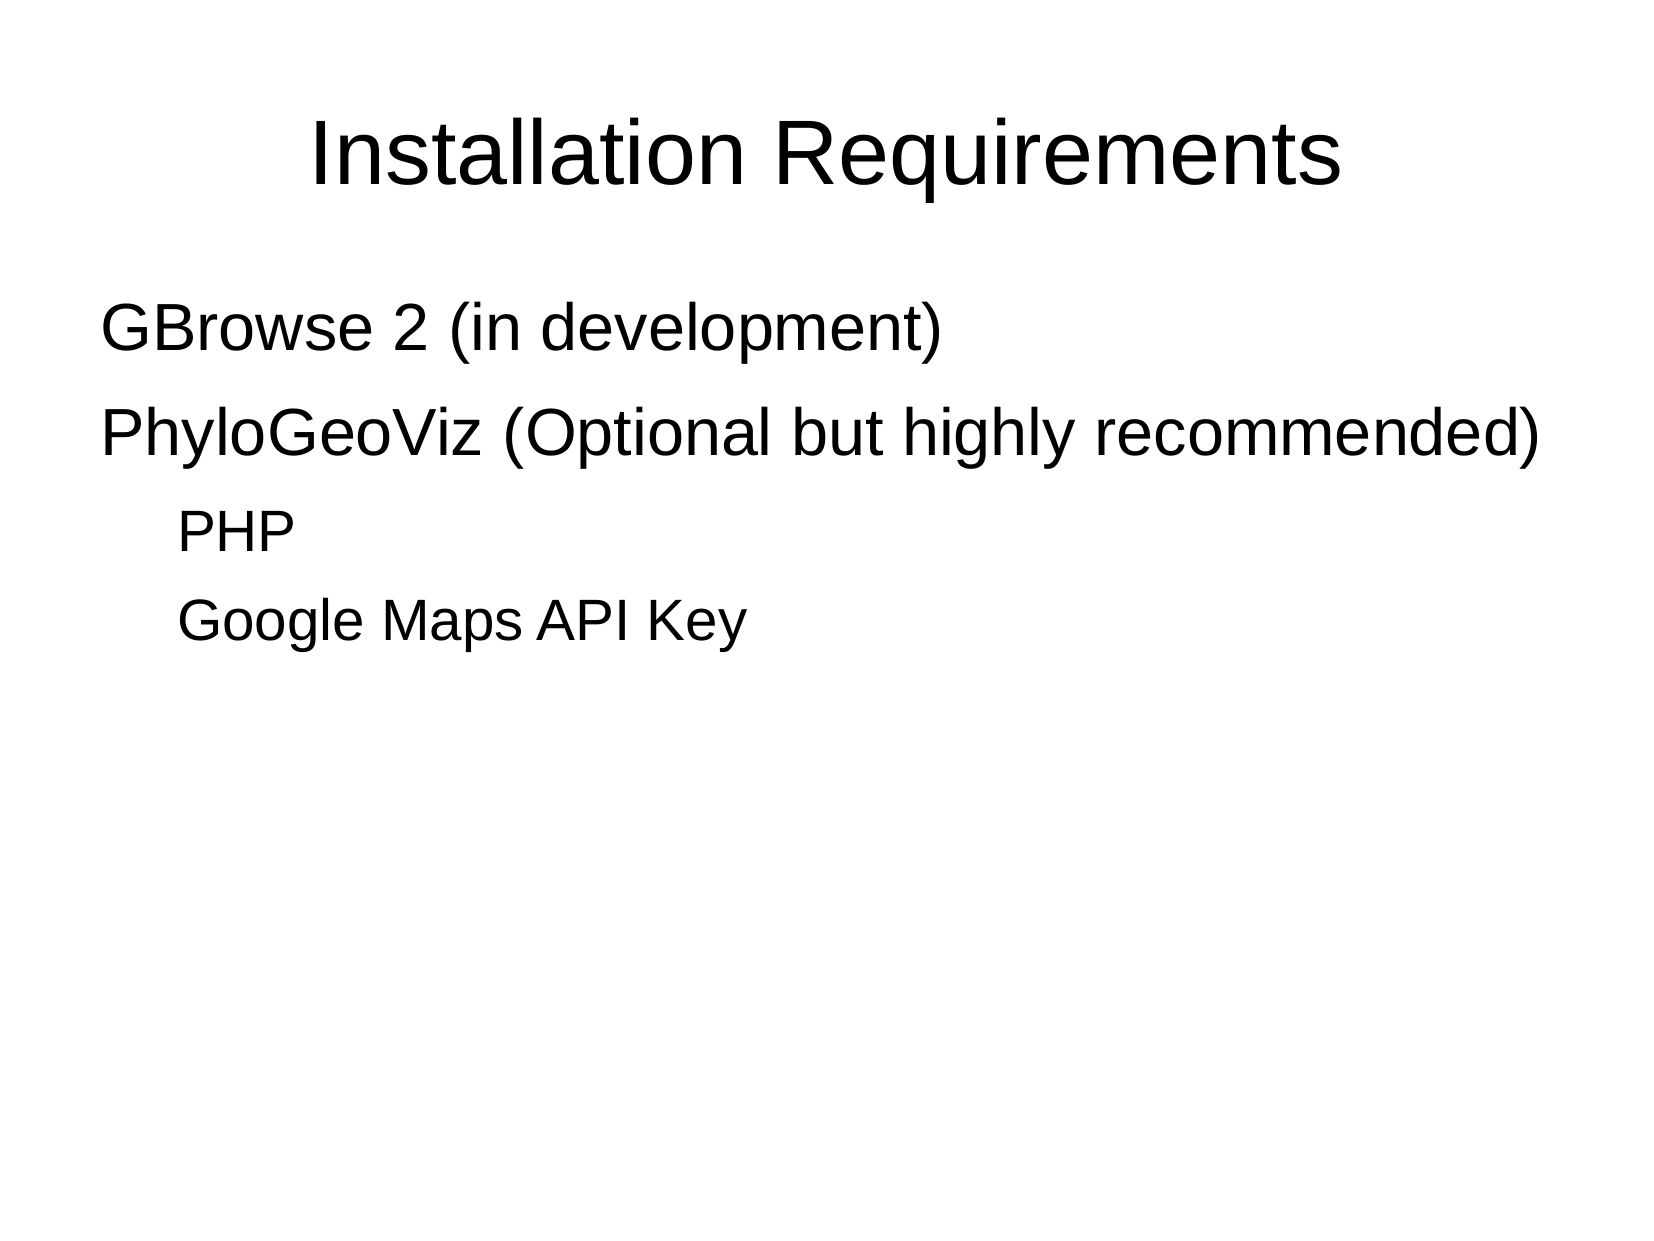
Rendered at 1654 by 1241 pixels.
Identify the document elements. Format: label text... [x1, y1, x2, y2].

title Installation Requirements [82, 49, 1571, 257]
list GBrowse 2 (in development) PhyloGeoViz (Optional but highly recommended) PHP Google Maps API Key [82, 290, 1651, 1094]
